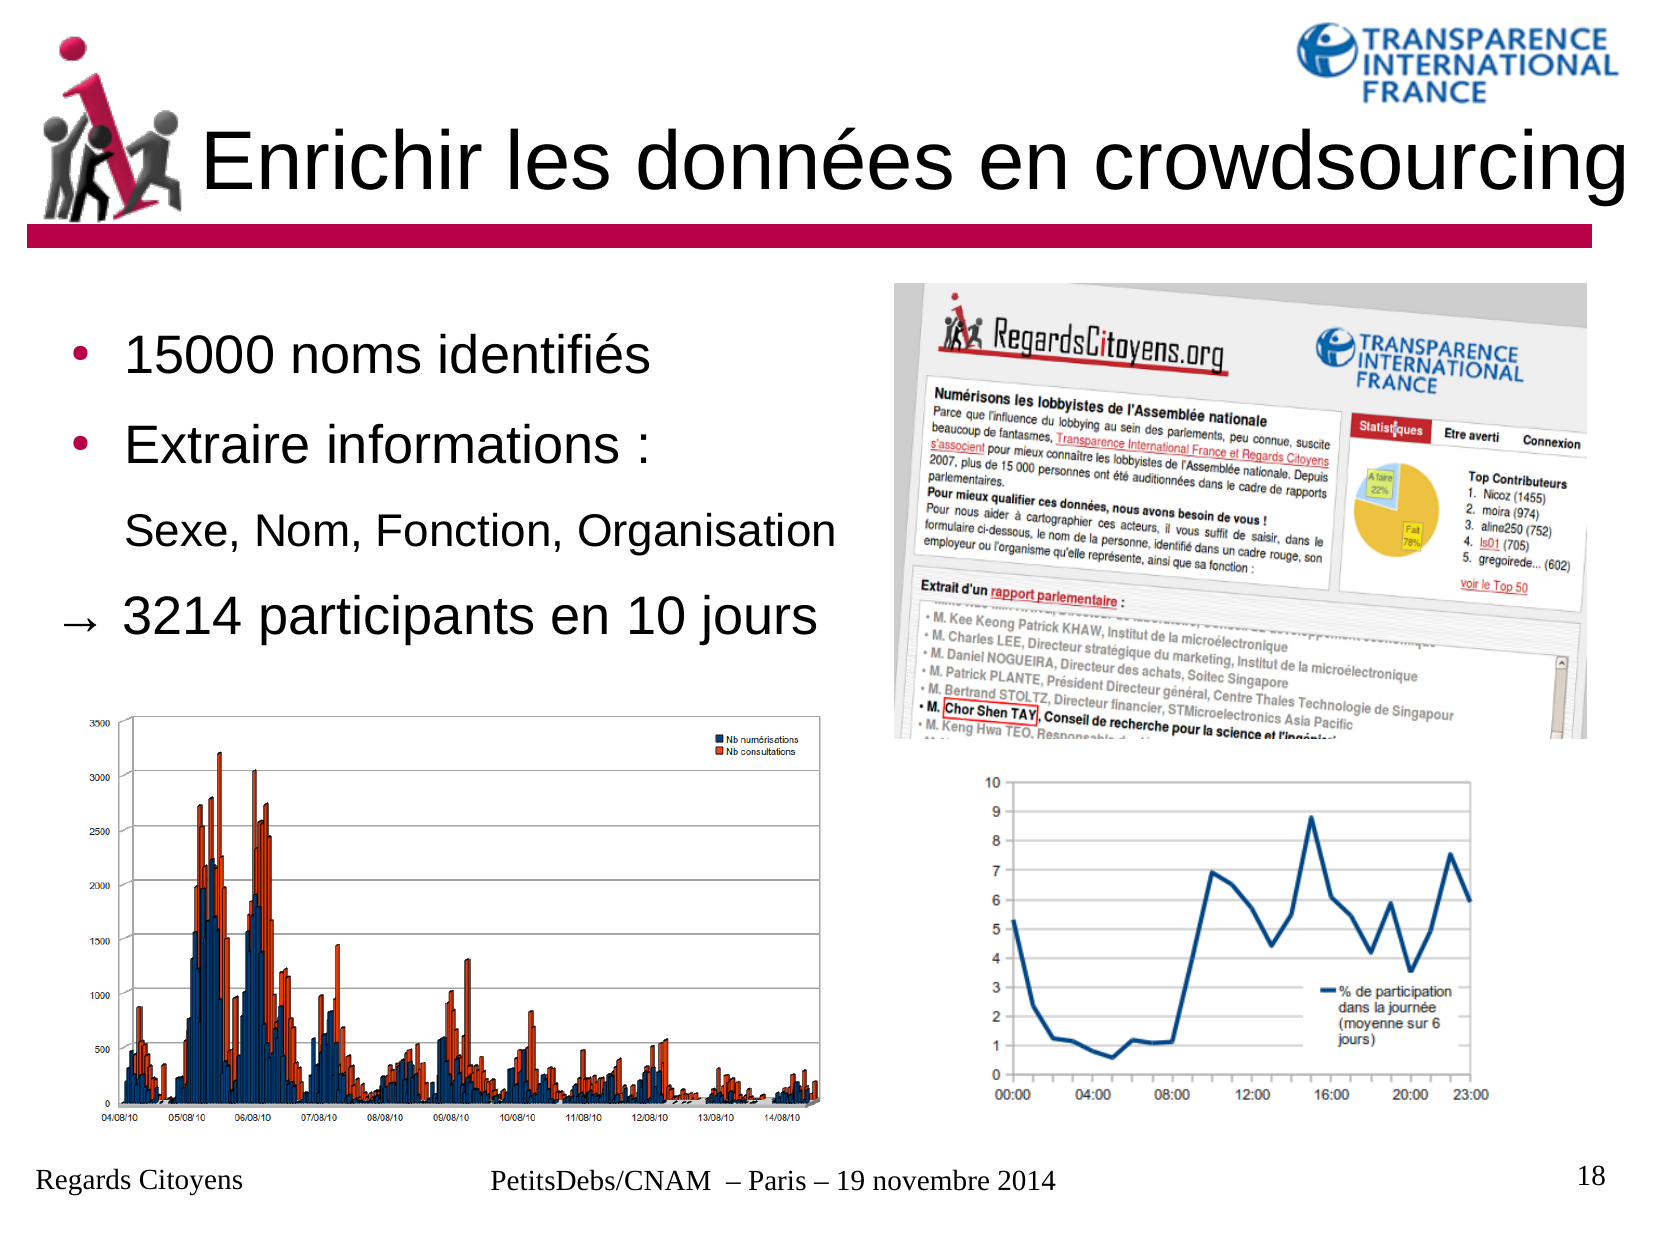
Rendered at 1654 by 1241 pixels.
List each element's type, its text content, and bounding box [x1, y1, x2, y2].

picture [83, 708, 827, 1137]
picture [894, 283, 1587, 739]
picture [974, 764, 1506, 1121]
list 15000 noms identifiés Extraire informations : Sexe, Nom, Fonction, Organisation → 3214 participants en 10 jours [53, 324, 892, 1241]
picture [1269, 0, 1654, 125]
picture [27, 31, 208, 224]
title Enrichir les données en crowdsourcing [200, 64, 1654, 258]
